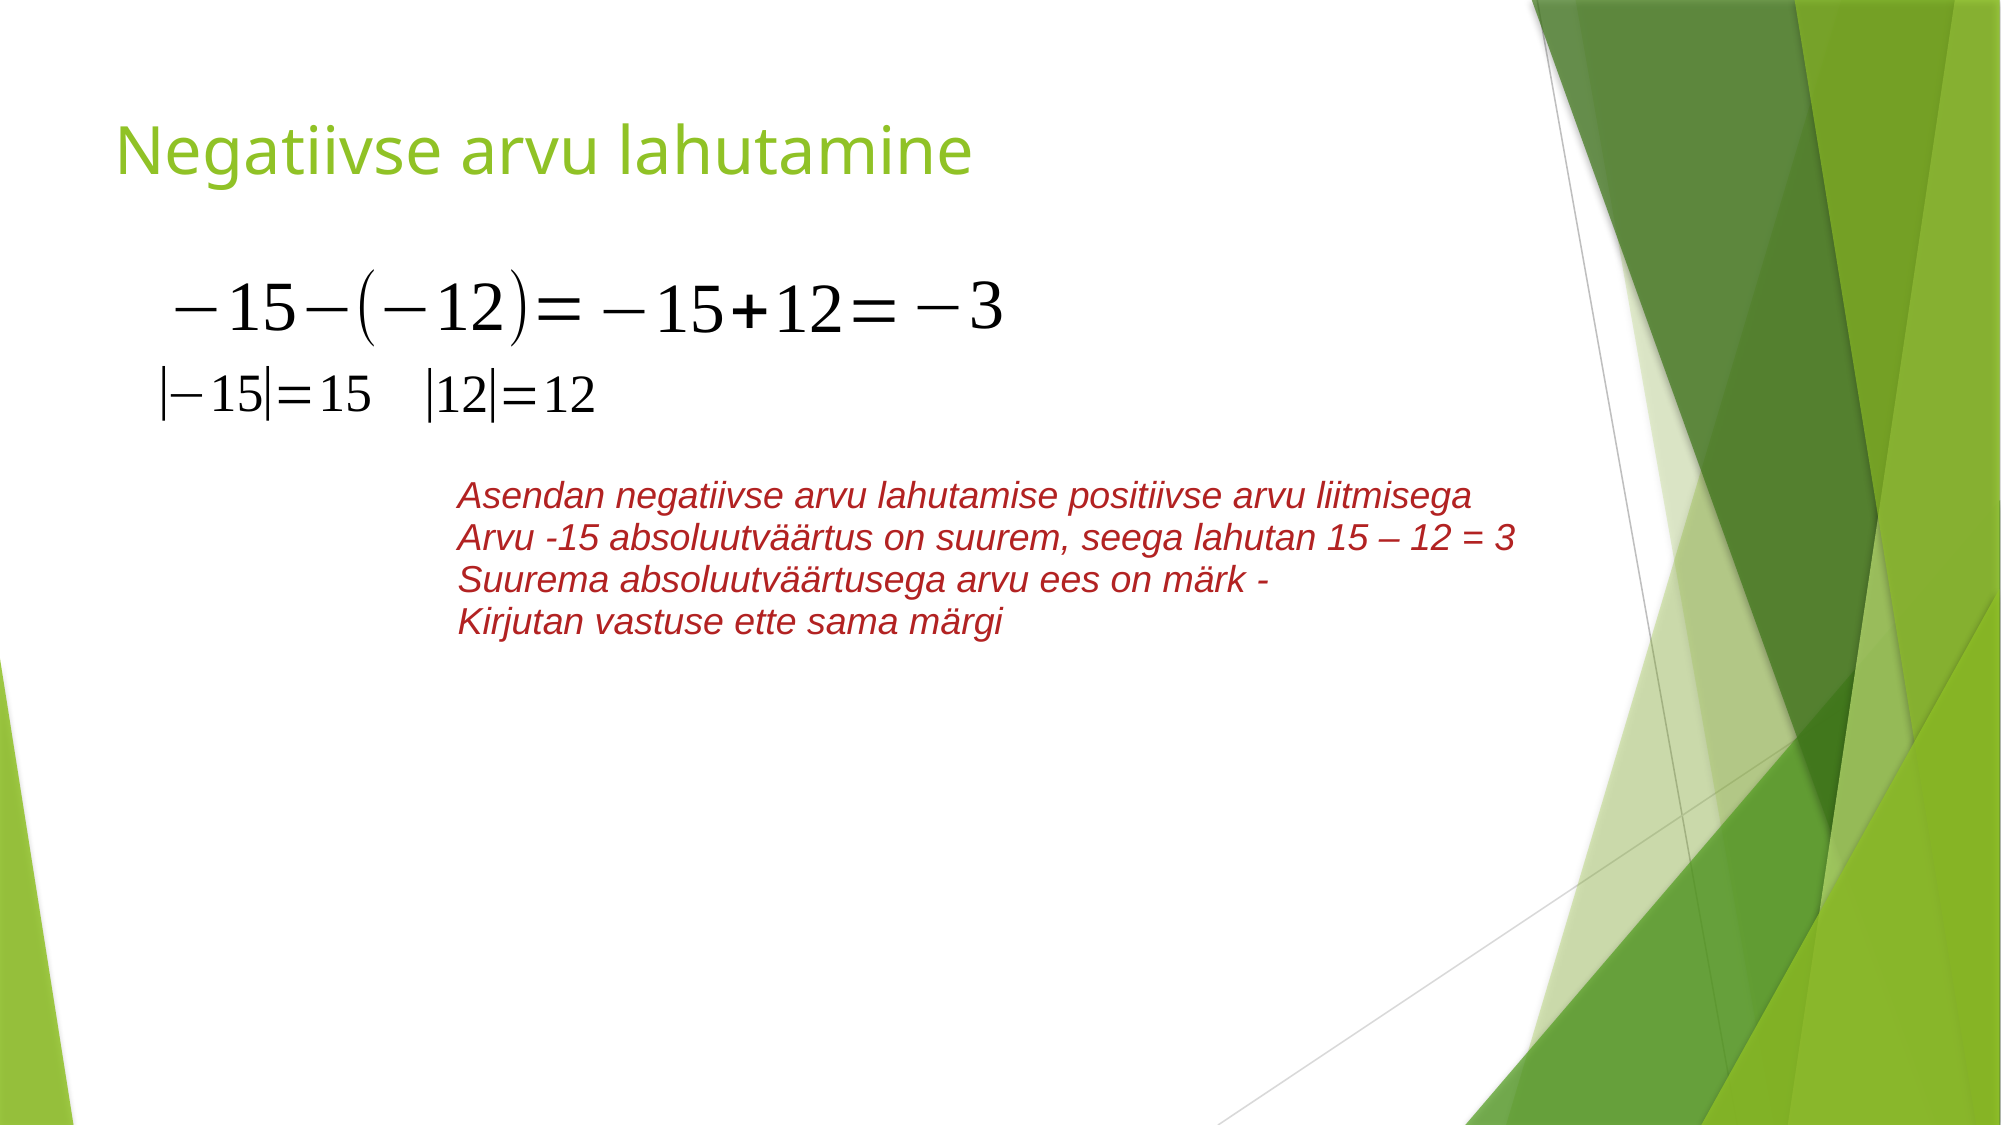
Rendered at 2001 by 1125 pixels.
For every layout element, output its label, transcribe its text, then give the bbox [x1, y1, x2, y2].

chart [413, 364, 603, 426]
title Negatiivse arvu lahutamine [99, 99, 1613, 237]
chart [162, 265, 1011, 351]
chart [147, 363, 379, 424]
text_box Asendan negatiivse arvu lahutamise positiivse arvu liitmisega Arvu -15 absoluutväärtus on suurem, seega lahutan 15 – 12 = 3 Suurema absoluutväärtusega arvu ees on märk - Kirjutan vastuse ette sama märgi [442, 466, 1531, 650]
